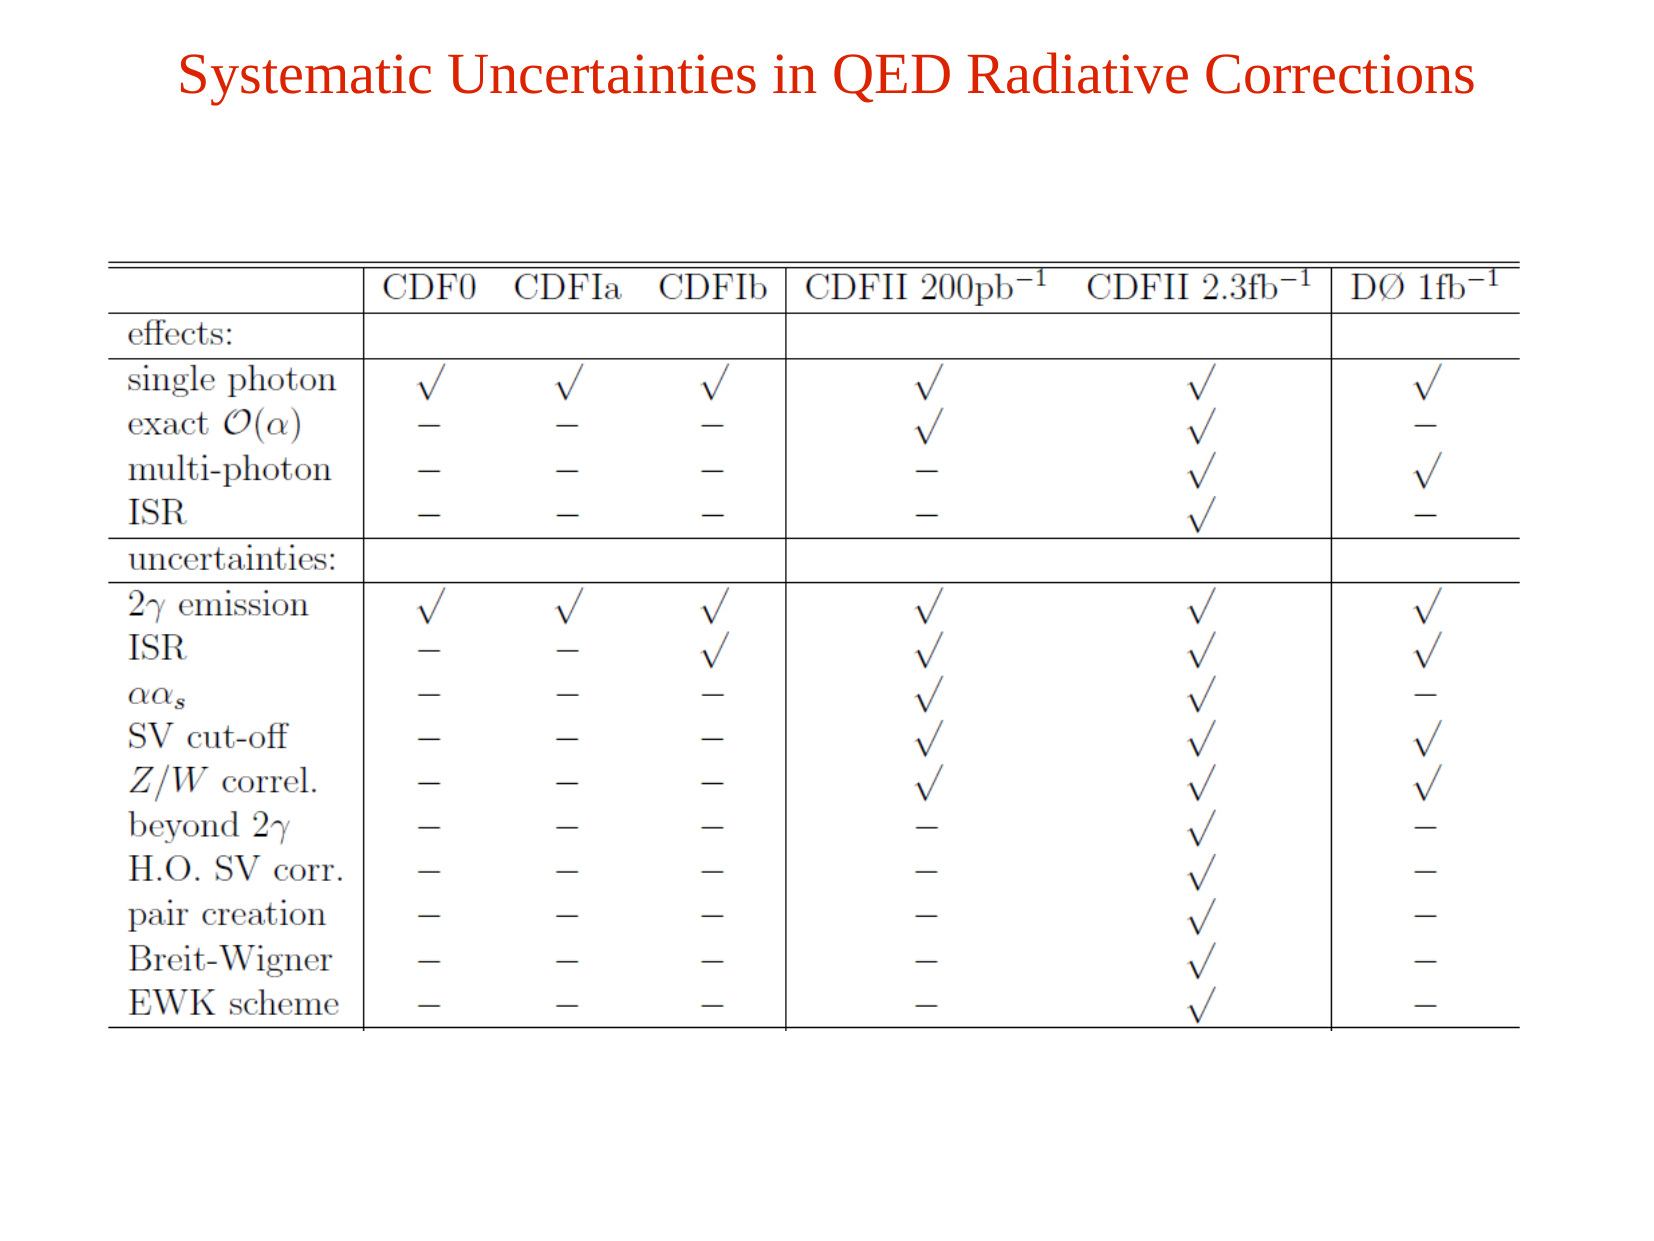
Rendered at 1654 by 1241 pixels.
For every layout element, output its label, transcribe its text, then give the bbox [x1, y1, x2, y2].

picture [79, 235, 1536, 1031]
title Systematic Uncertainties in QED Radiative Corrections [121, 20, 1534, 127]
